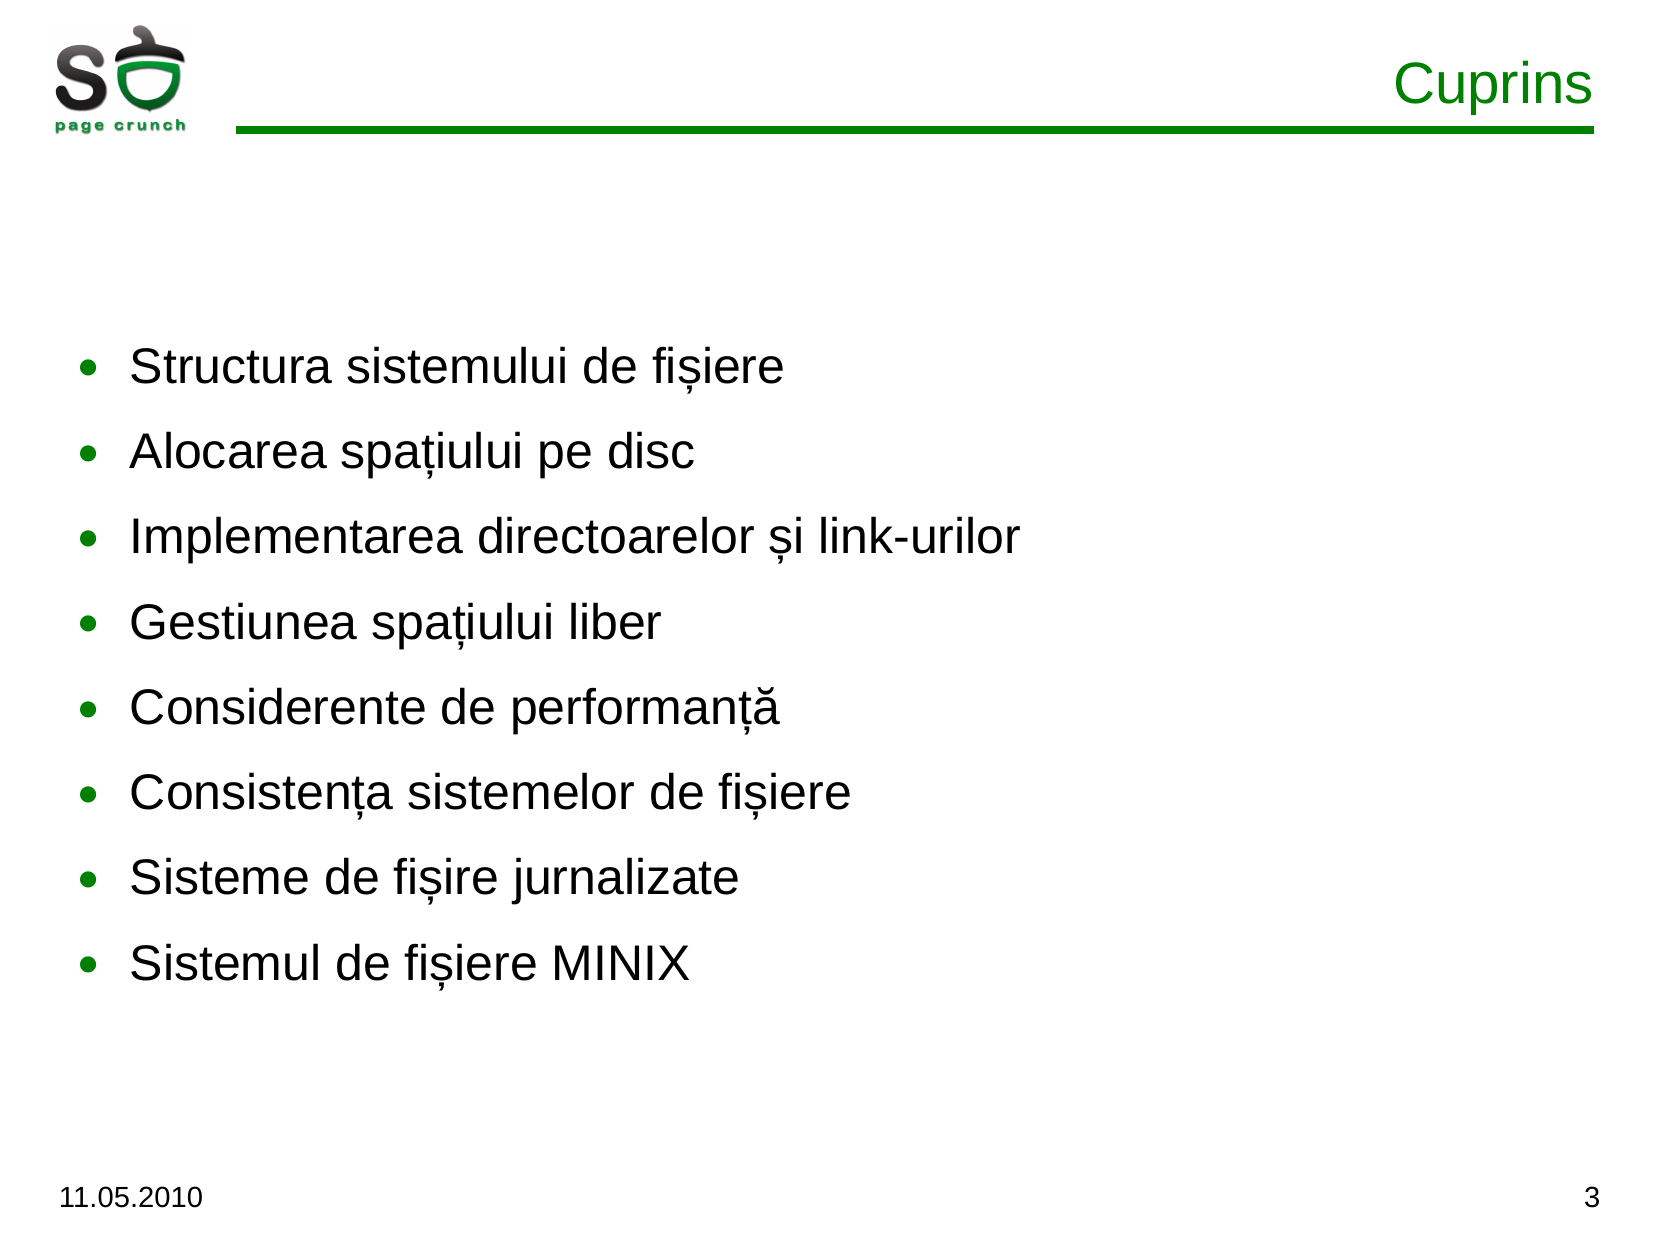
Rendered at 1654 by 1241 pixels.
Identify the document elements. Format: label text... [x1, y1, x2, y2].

picture [53, 23, 188, 136]
list Structura sistemului de fișiere Alocarea spațiului pe disc Implementarea directoarelor și link-urilor Gestiunea spațiului liber Considerente de performanță Consistența sistemelor de fișiere Sisteme de fișire jurnalizate Sistemul de fișiere MINIX [59, 184, 1595, 1145]
title Cuprins [236, 49, 1595, 119]
